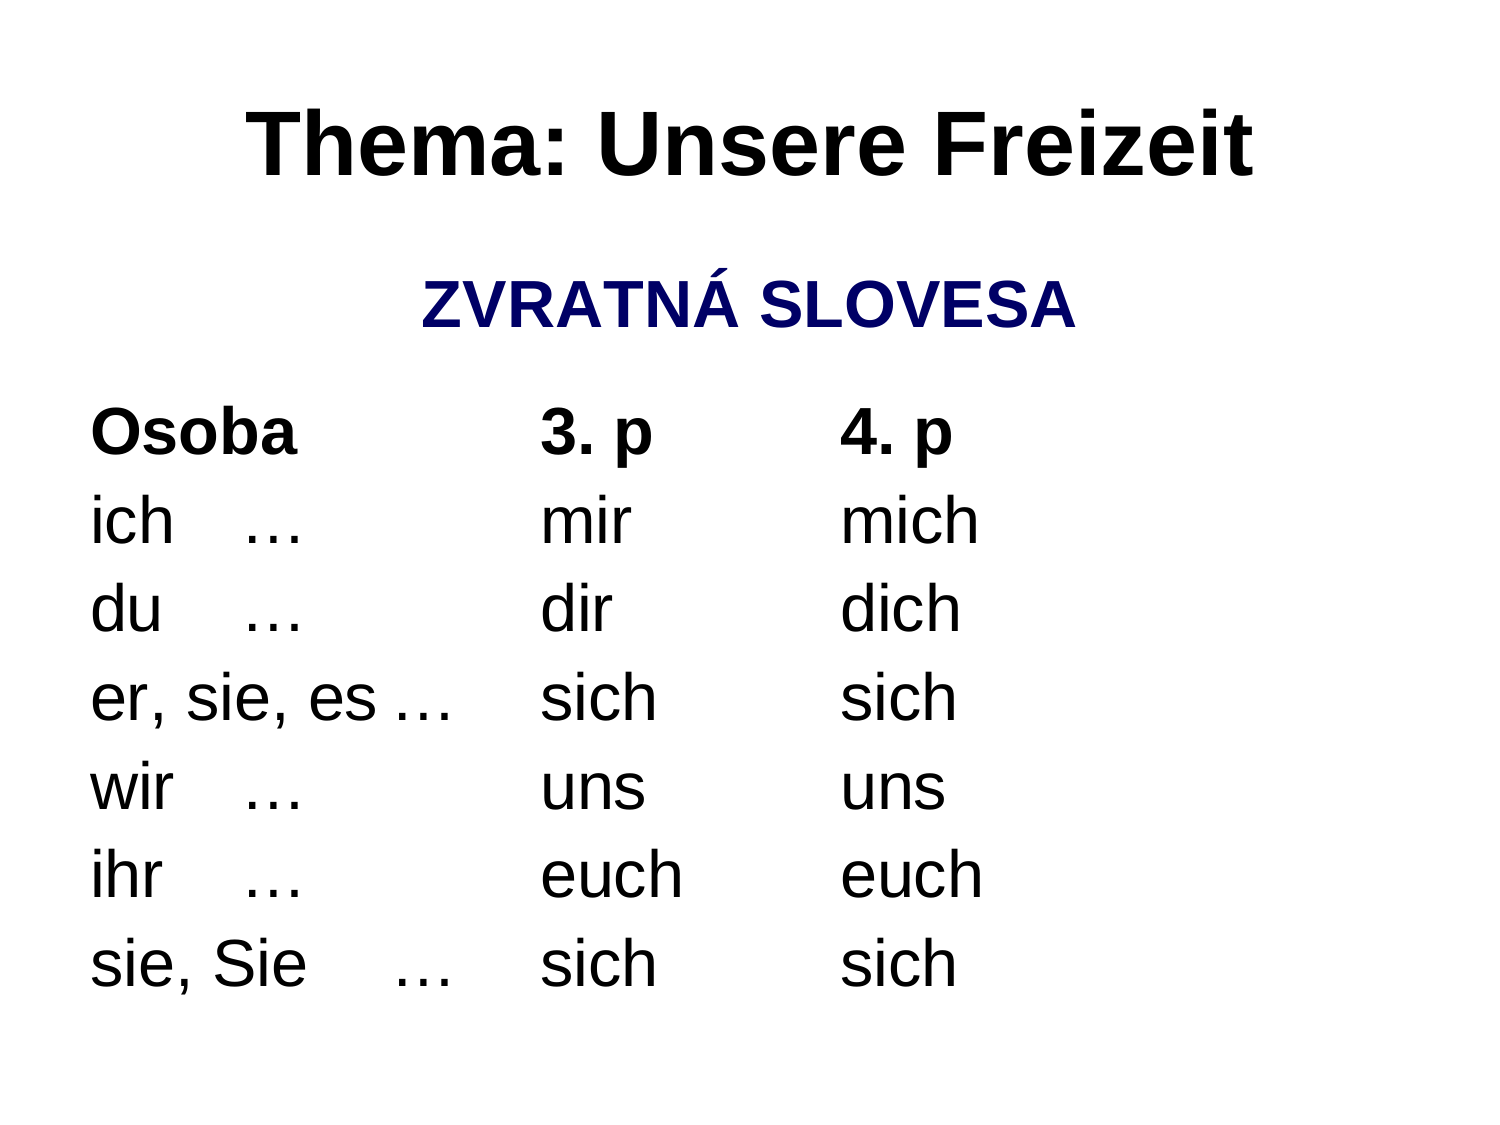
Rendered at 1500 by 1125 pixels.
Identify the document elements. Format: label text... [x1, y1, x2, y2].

title Thema: Unsere Freizeit [75, 45, 1426, 233]
list ZVRATNÁ SLOVESA Osoba 3. p 4. p ich … mir mich du … dir dich er, sie, es … sich sich wir … uns uns ihr … euch euch sie, Sie … sich sich [75, 262, 1426, 1009]
